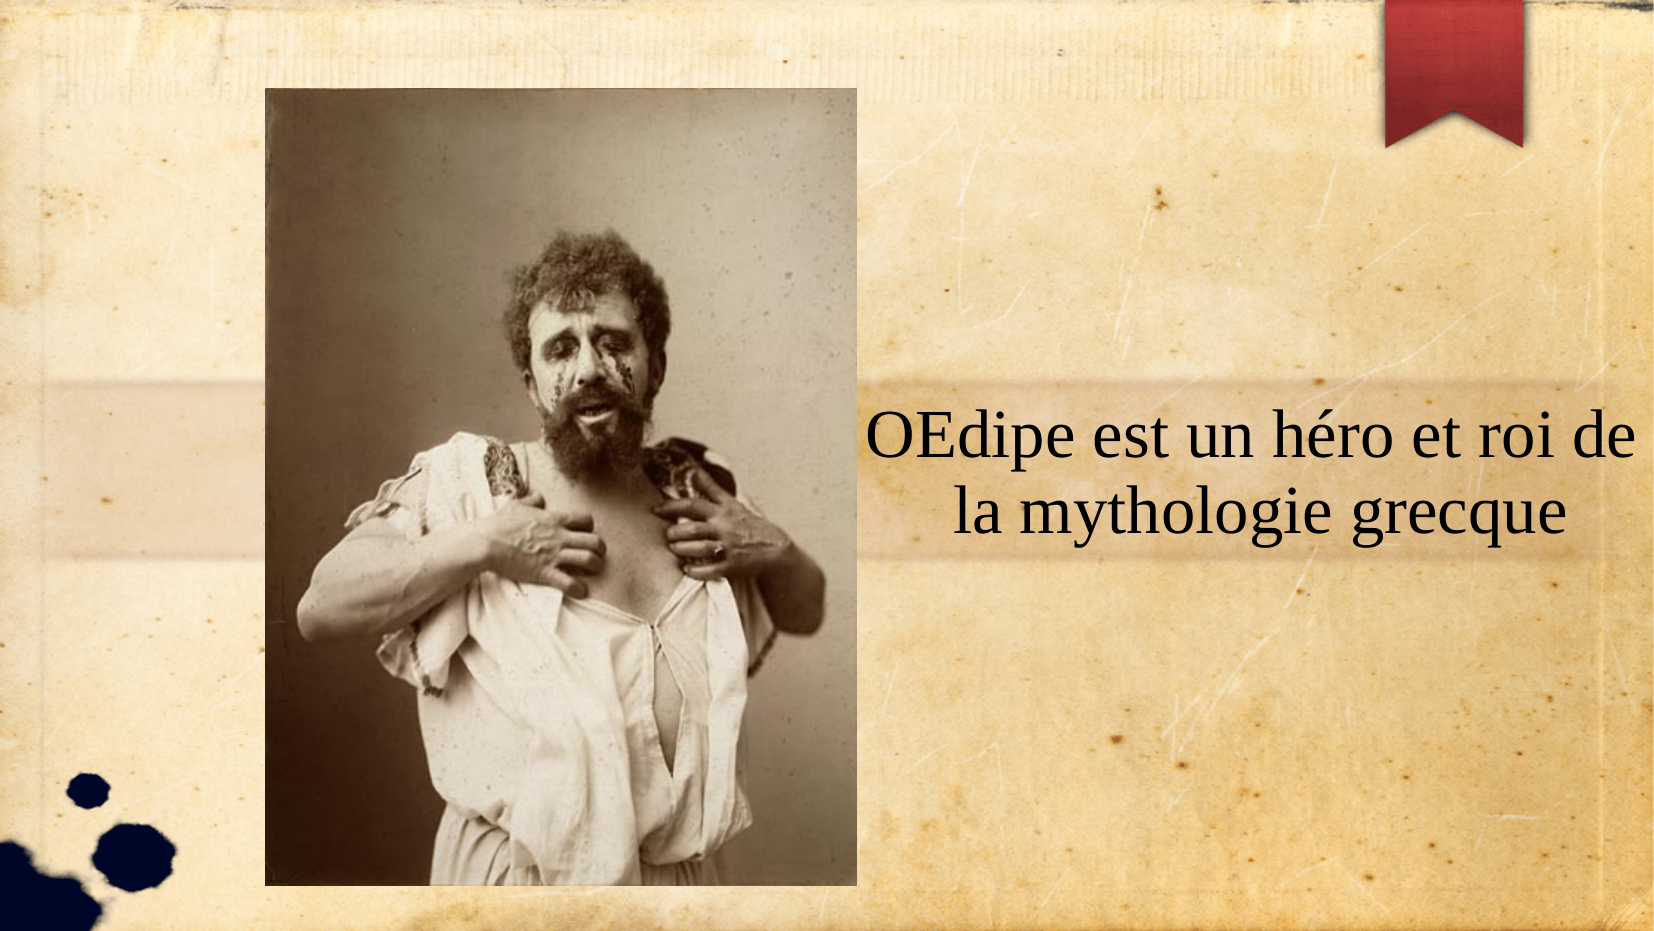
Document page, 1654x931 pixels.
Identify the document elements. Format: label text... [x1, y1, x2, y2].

title OEdipe est un héro et roi de la mythologie grecque [857, 206, 1654, 739]
picture [0, 0, 1654, 931]
